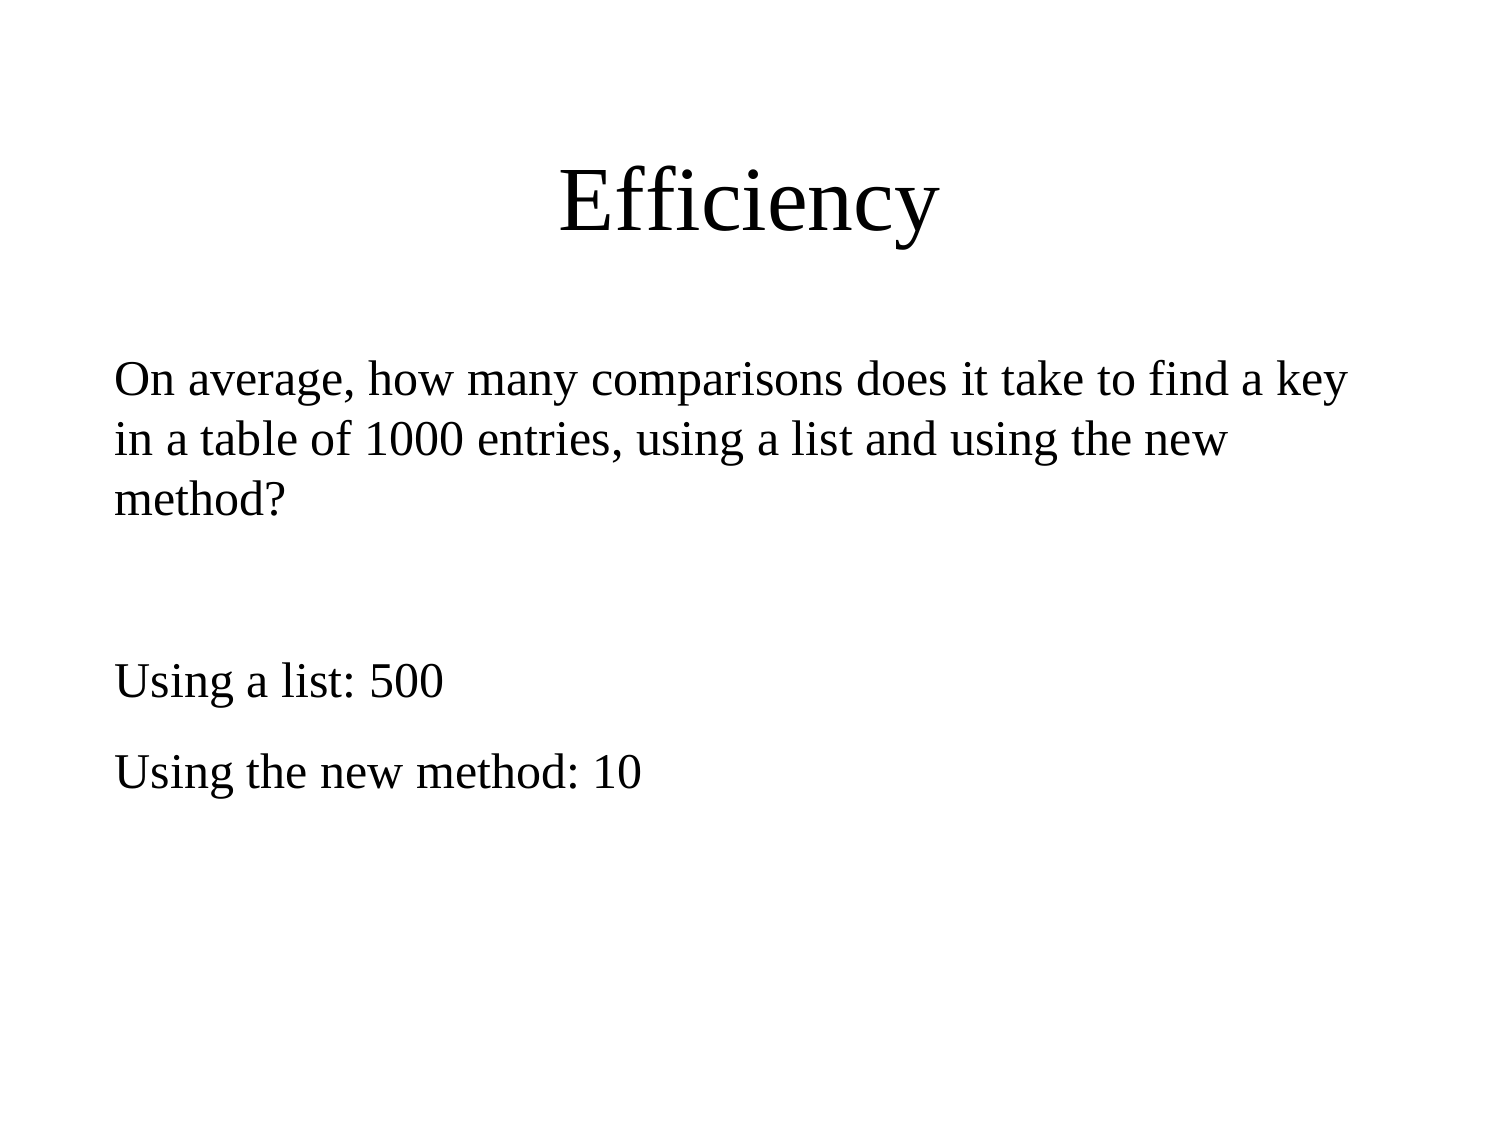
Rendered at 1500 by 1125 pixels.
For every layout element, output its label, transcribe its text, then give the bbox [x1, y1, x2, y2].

title Efficiency [112, 99, 1388, 288]
text_box On average, how many comparisons does it take to find a key in a table of 1000 entries, using a list and using the new method? Using a list: 500 Using the new method: 10 [99, 337, 1388, 807]
